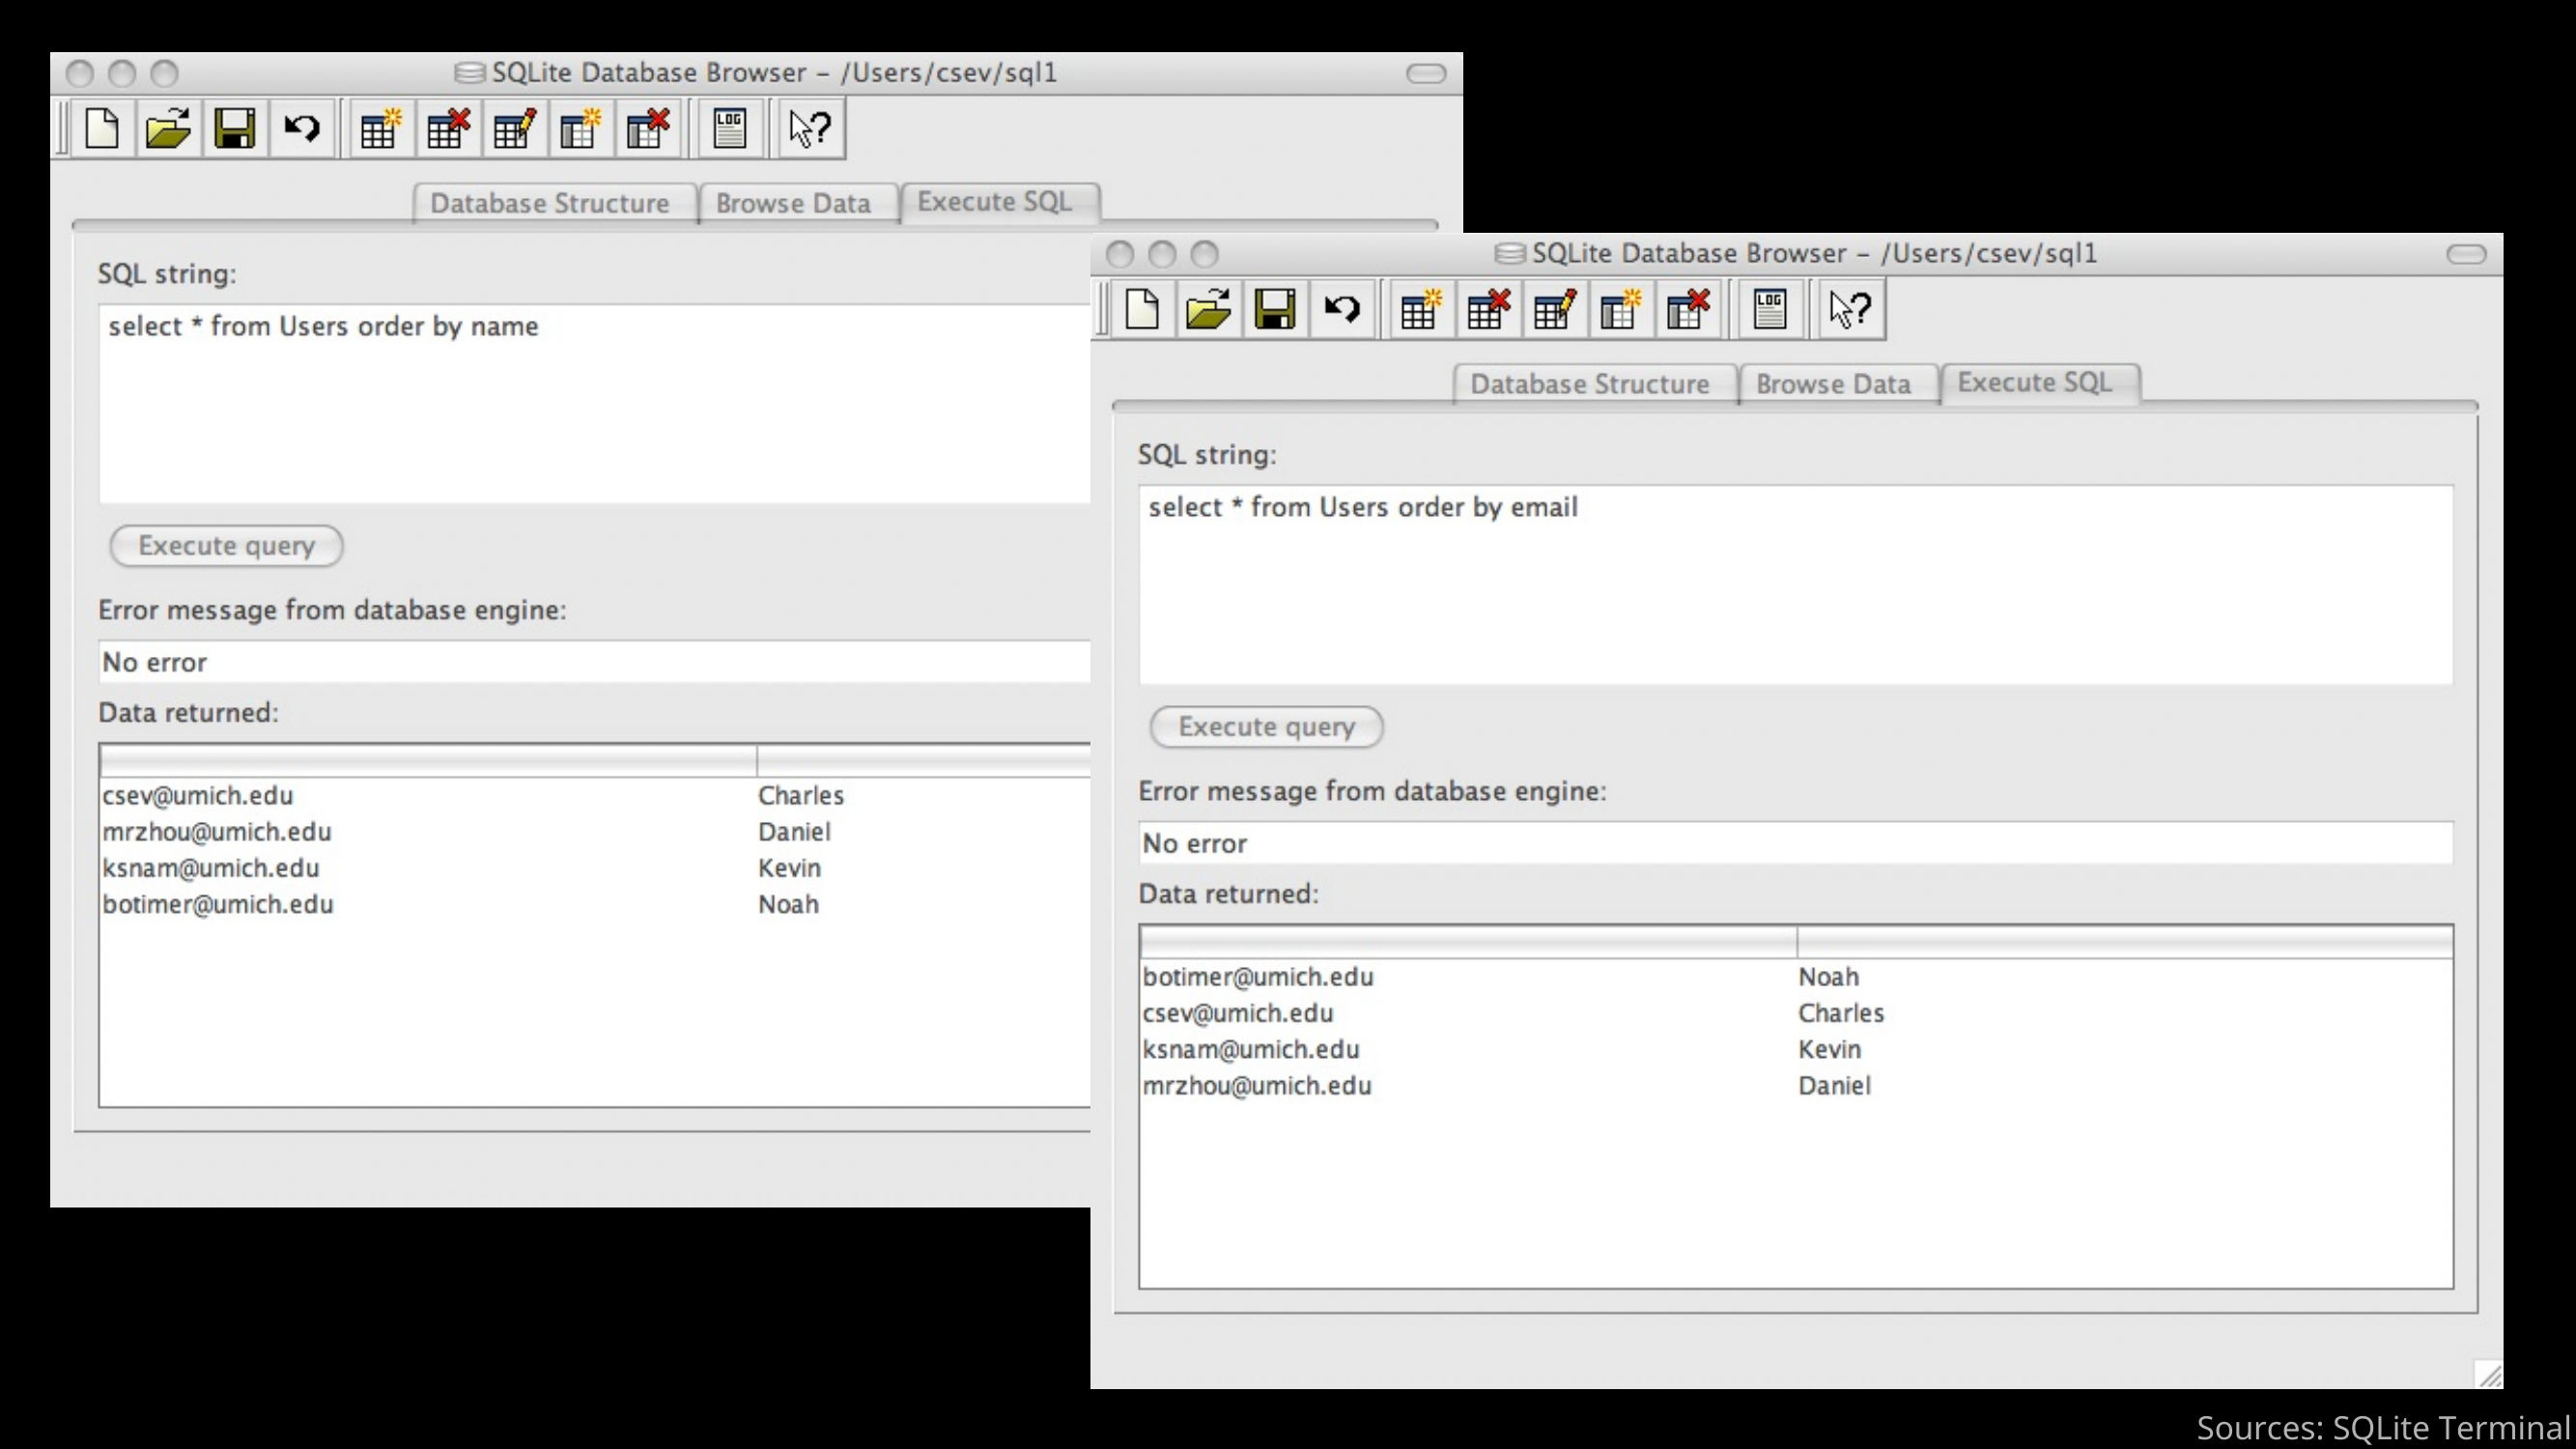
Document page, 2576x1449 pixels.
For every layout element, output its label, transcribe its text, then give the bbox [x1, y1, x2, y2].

text_box Sources: SQLite Terminal [2182, 1400, 2576, 1449]
picture [50, 52, 2504, 1389]
